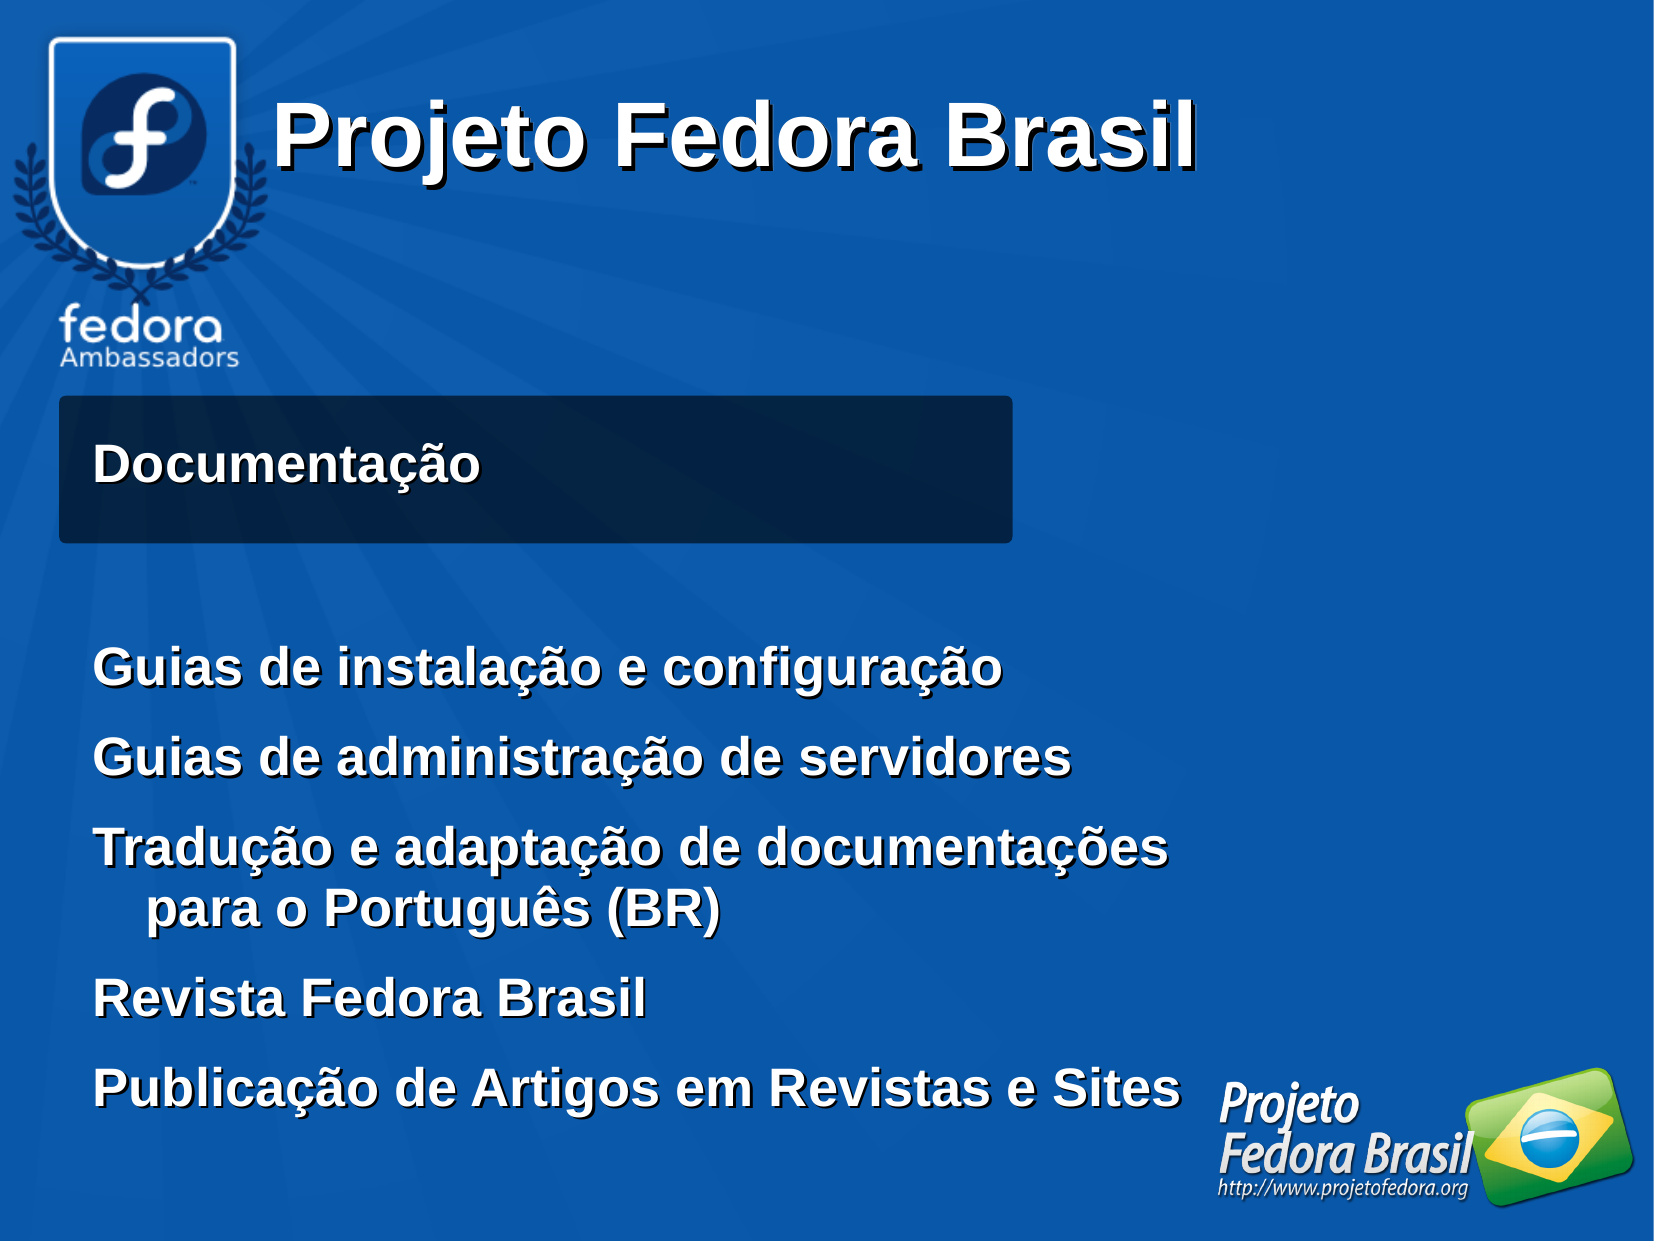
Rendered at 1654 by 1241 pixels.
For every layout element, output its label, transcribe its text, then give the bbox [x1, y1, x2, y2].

title Projeto Fedora Brasil [271, 39, 1654, 232]
text_box [59, 395, 1013, 544]
picture [0, 0, 1654, 1241]
list Documentação Guias de instalação e configuração Guias de administração de servidores Tradução e adaptação de documentações para o Português (BR) Revista Fedora Brasil Publicação de Artigos em Revistas e Sites [75, 433, 1201, 1182]
